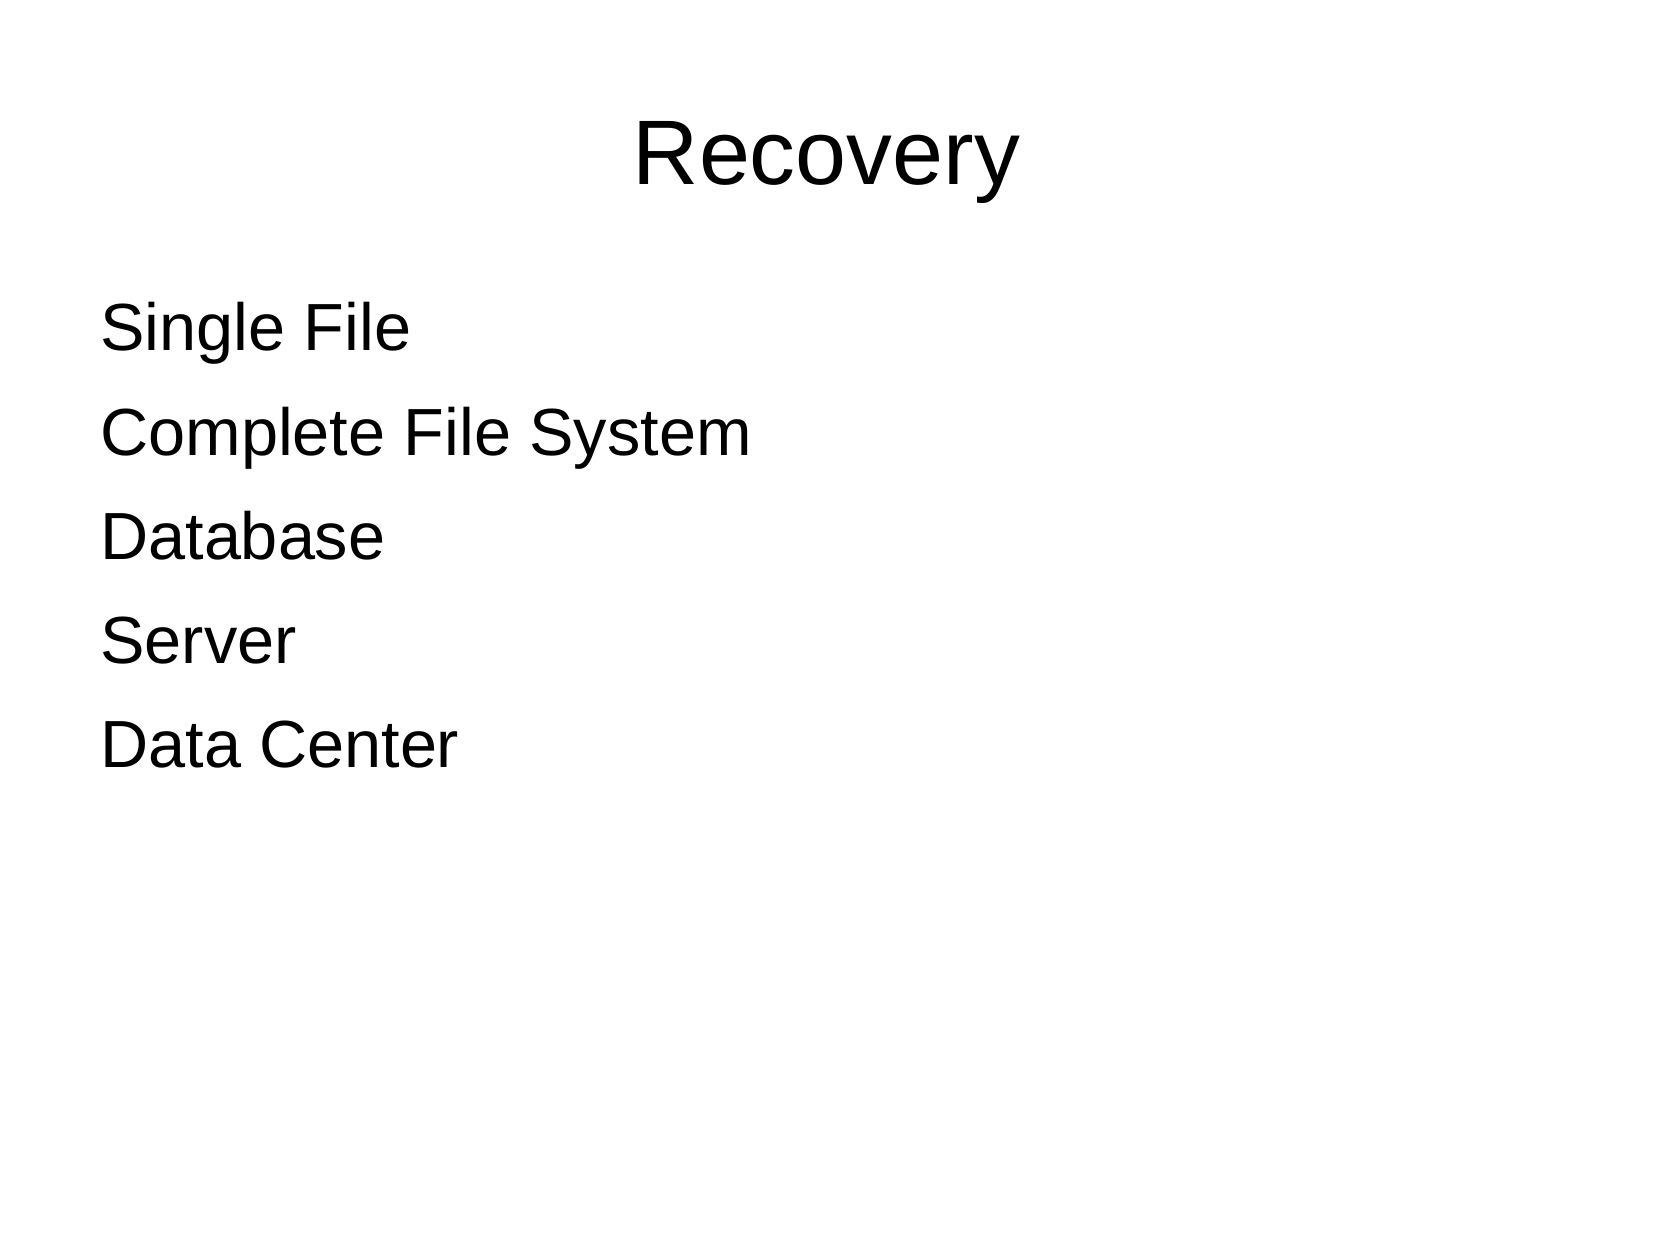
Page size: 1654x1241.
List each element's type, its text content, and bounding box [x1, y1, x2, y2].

title Recovery [82, 56, 1571, 250]
list Single File Complete File System Database Server Data Center [82, 290, 1571, 1094]
